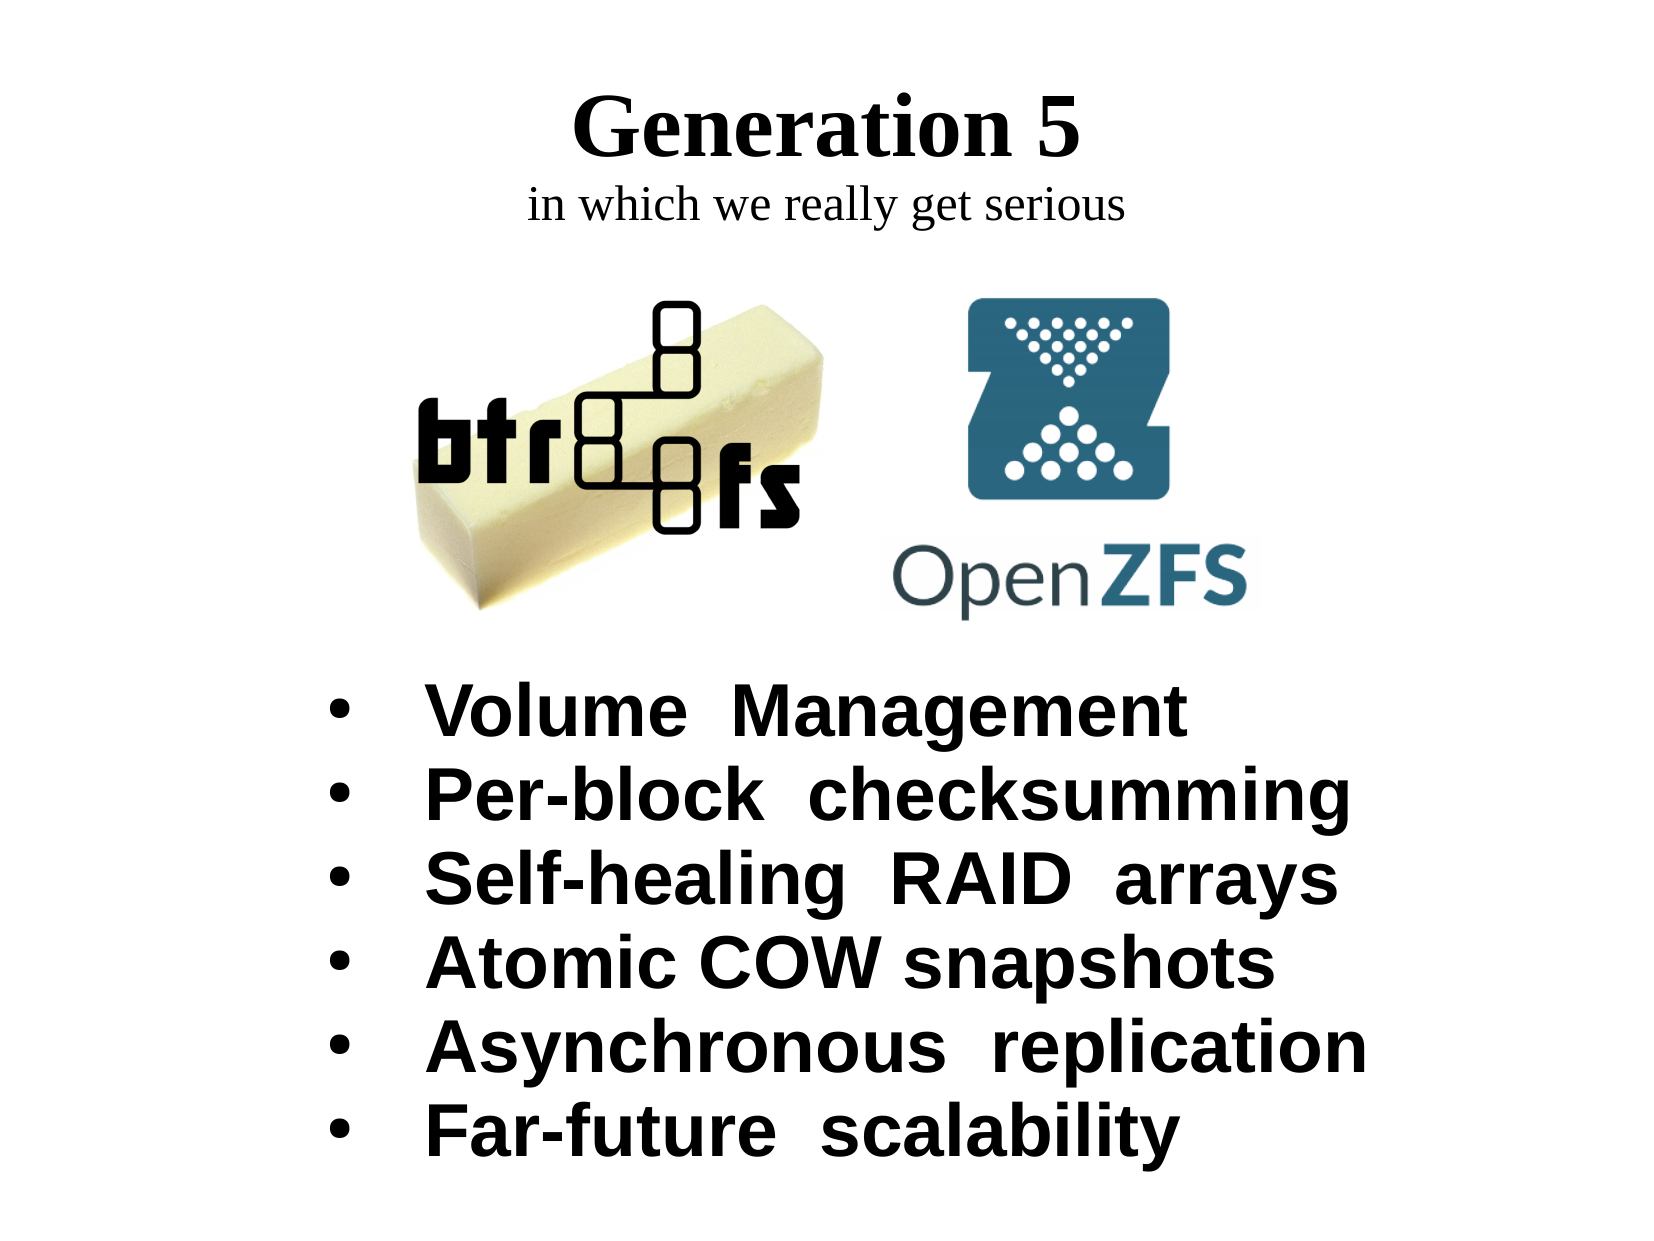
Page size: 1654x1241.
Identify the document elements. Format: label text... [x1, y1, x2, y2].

picture [879, 284, 1261, 635]
picture [374, 291, 858, 619]
table_header Volume Management Per-block checksumming Self-healing RAID arrays Atomic COW snapshots Asynchronous replication Far-future scalability [312, 661, 1548, 1188]
title Generation 5 in which we really get serious [82, 49, 1571, 257]
